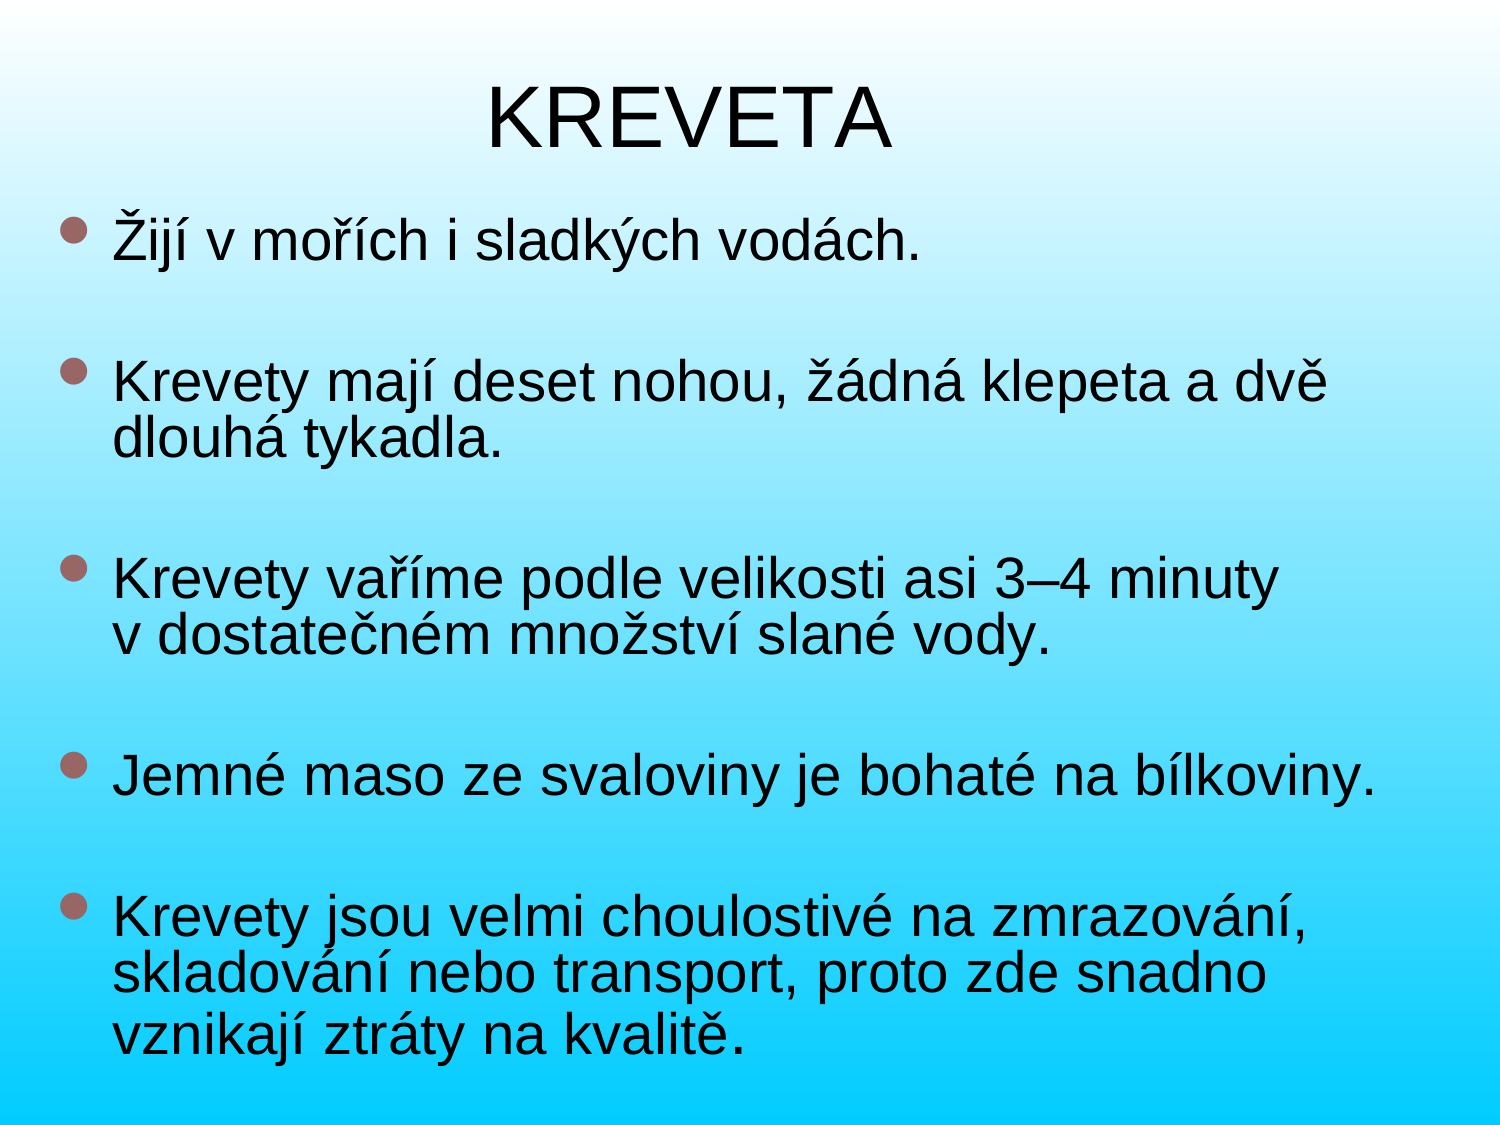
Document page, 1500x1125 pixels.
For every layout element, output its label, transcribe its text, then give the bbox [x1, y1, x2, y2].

list Žijí v mořích i sladkých vodách. Krevety mají deset nohou, žádná klepeta a dvě dlouhá tykadla. Krevety vaříme podle velikosti asi 3–4 minuty v dostatečném množství slané vody. Jemné maso ze svaloviny je bohaté na bílkoviny. Krevety jsou velmi choulostivé na zmrazování, skladování nebo transport, proto zde snadno vznikají ztráty na kvalitě. [41, 207, 1459, 1125]
title KREVETA [31, 37, 1347, 188]
